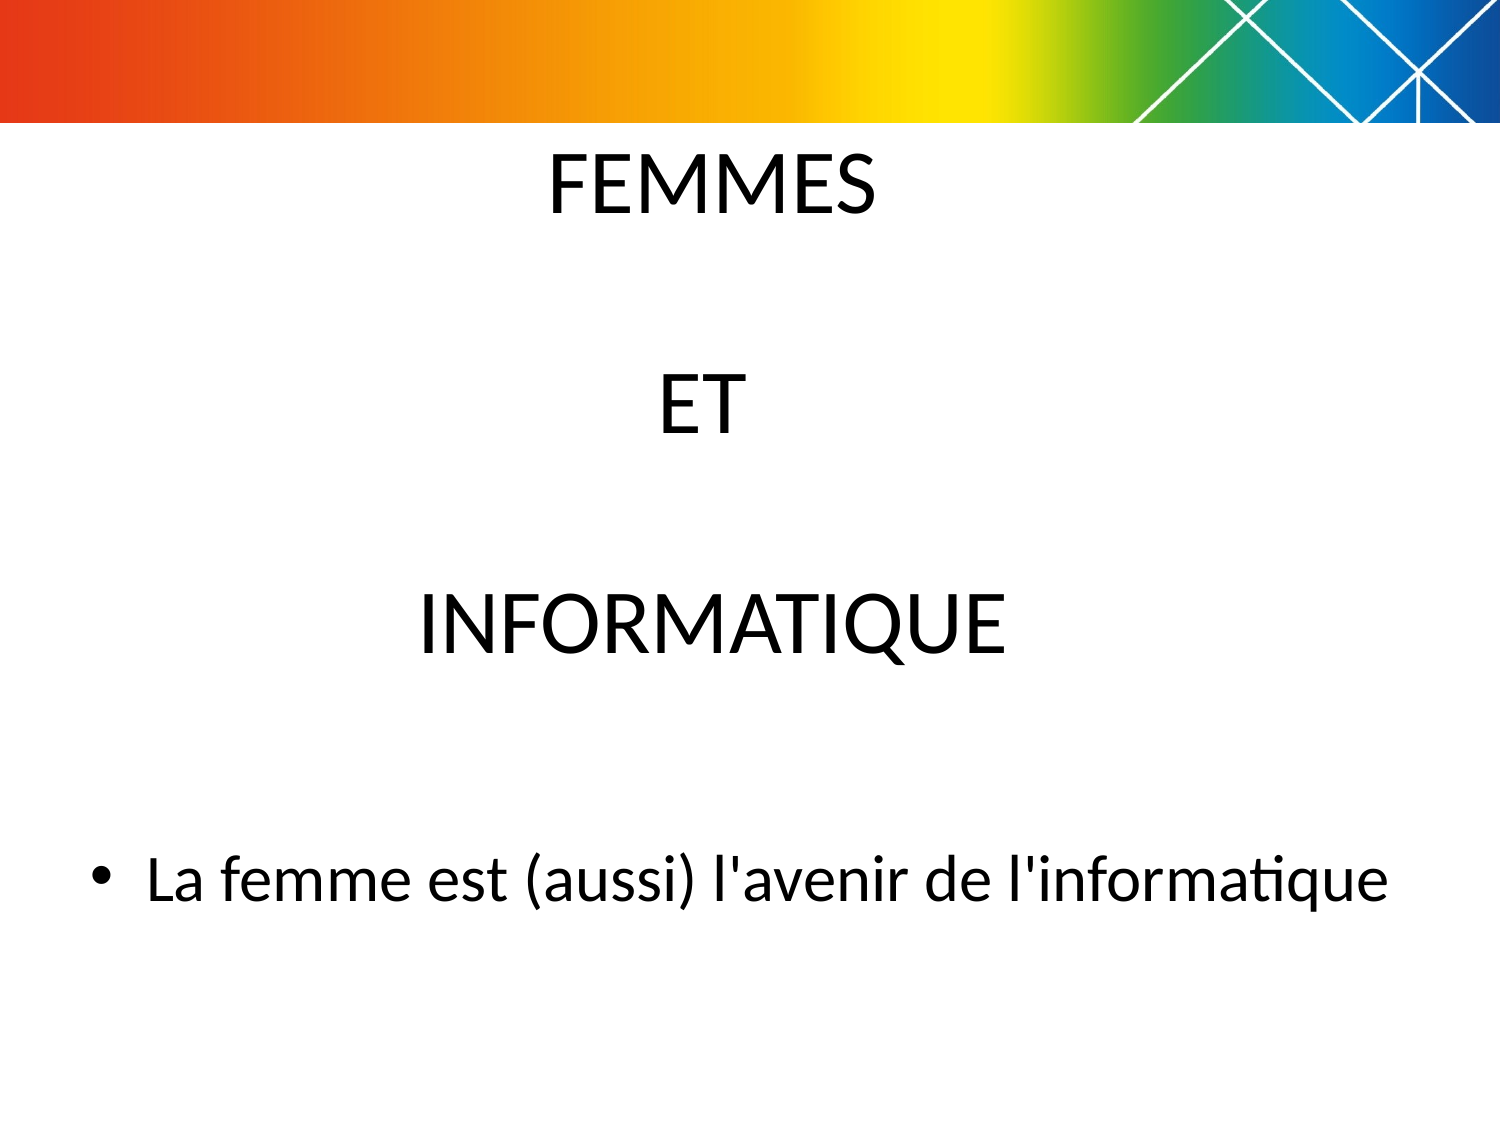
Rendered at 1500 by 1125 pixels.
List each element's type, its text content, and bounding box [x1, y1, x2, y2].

title FEMMES ET INFORMATIQUE [37, 113, 1388, 680]
picture [1340, 0, 1500, 123]
picture [0, 0, 1348, 123]
list La femme est (aussi) l'avenir de l'informatique [75, 826, 1426, 1006]
